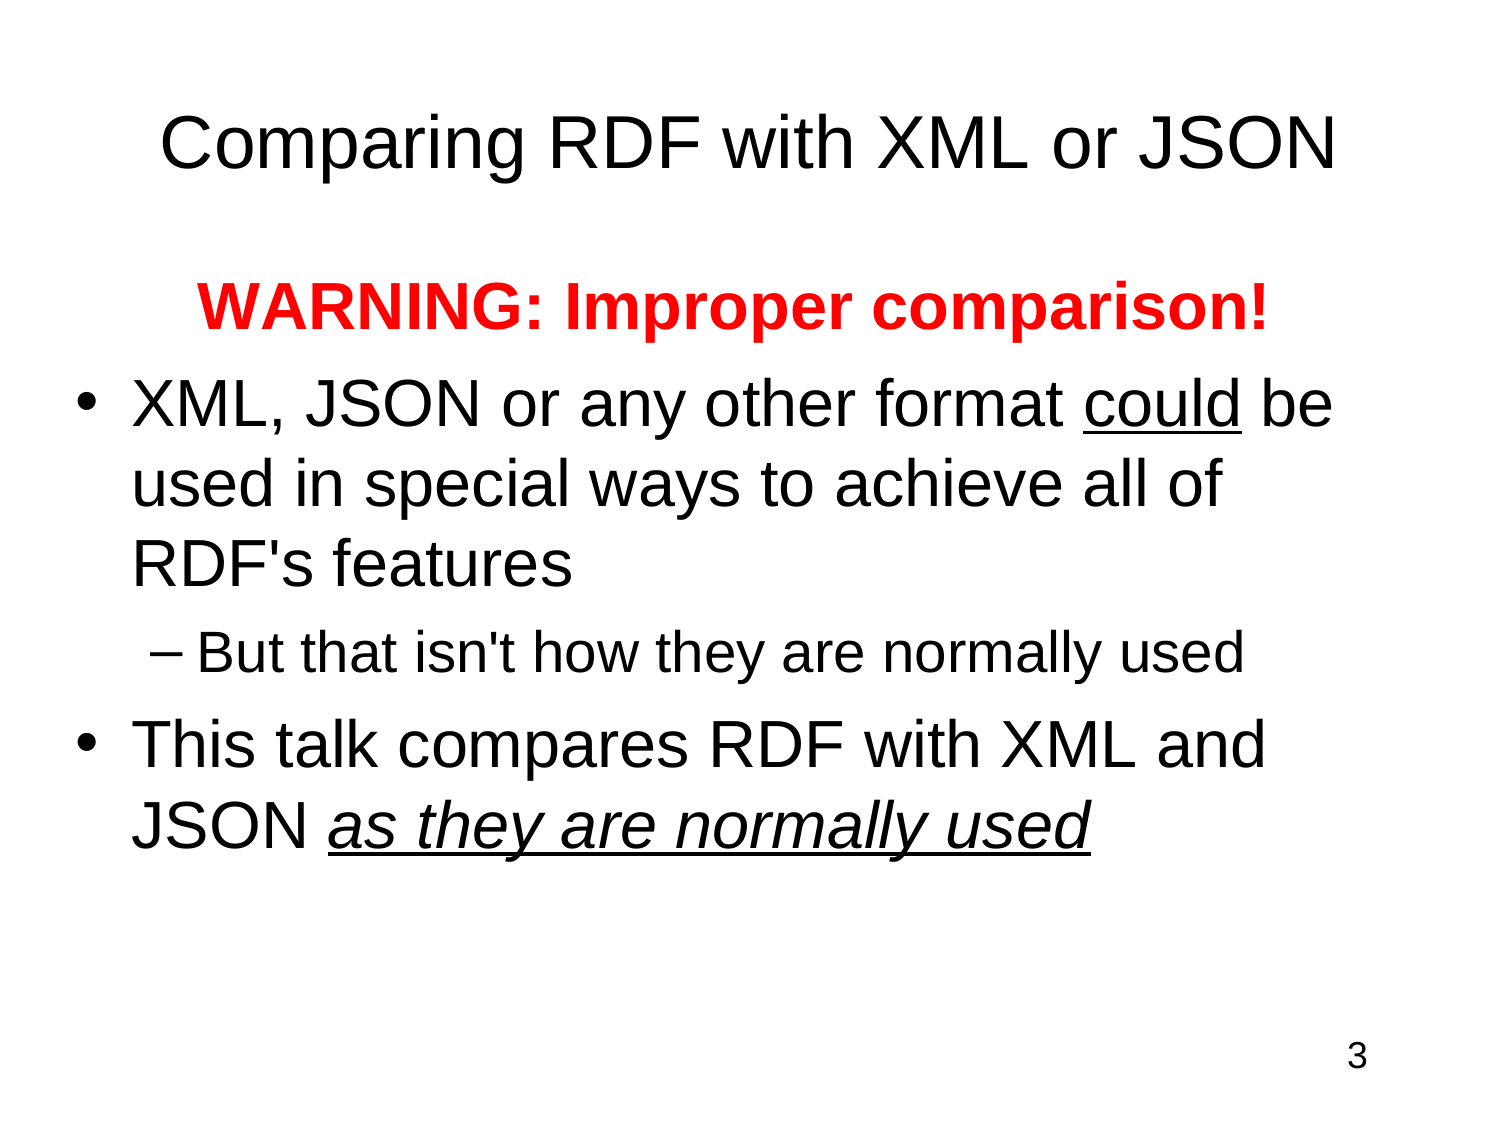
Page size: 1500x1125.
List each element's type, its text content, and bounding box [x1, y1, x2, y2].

list WARNING: Improper comparison! XML, JSON or any other format could be used in special ways to achieve all of RDF's features But that isn't how they are normally used This talk compares RDF with XML and JSON as they are normally used [75, 263, 1395, 916]
title Comparing RDF with XML or JSON [75, 44, 1425, 233]
